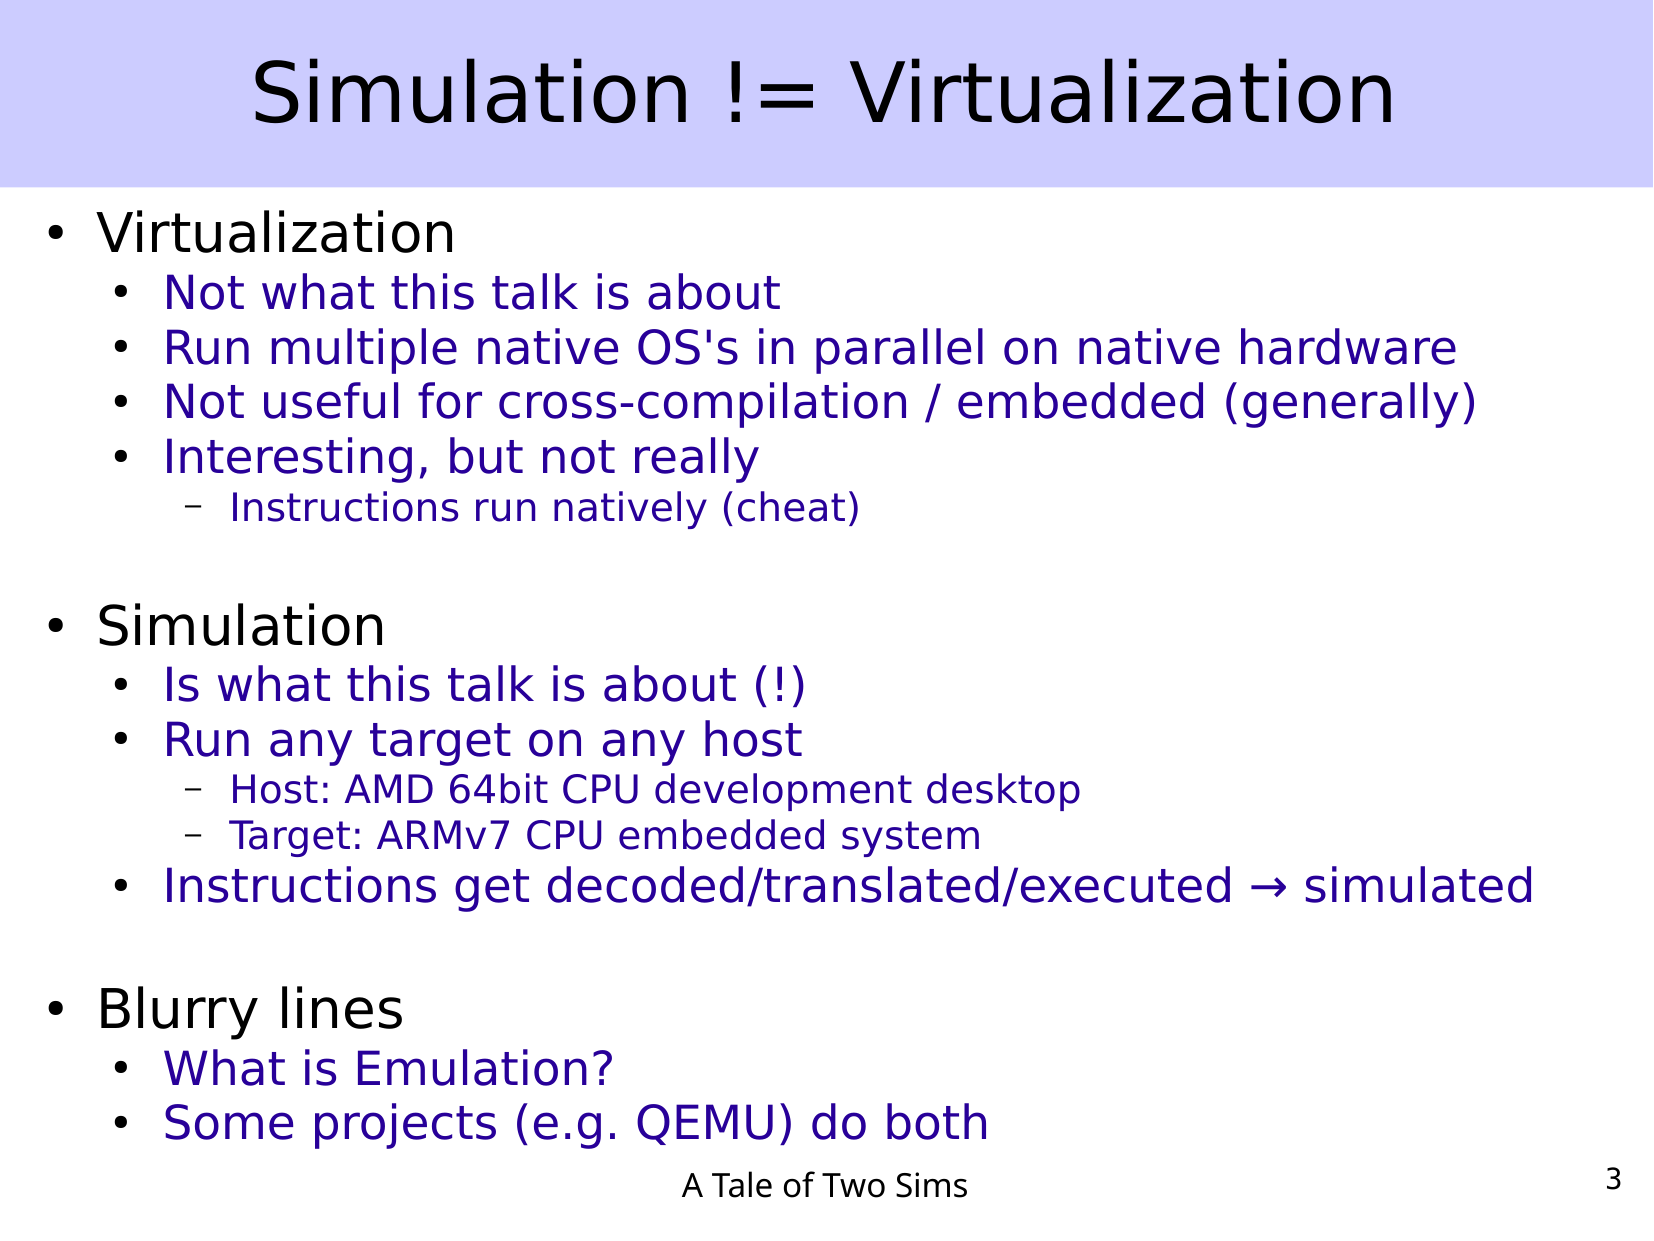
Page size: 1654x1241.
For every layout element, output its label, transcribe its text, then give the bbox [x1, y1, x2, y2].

title Simulation != Virtualization [0, 0, 1651, 188]
list Virtualization Not what this talk is about Run multiple native OS's in parallel on native hardware Not useful for cross-compilation / embedded (generally) Interesting, but not really Instructions run natively (cheat) Simulation Is what this talk is about (!) Run any target on any host Host: AMD 64bit CPU development desktop Target: ARMv7 CPU embedded system Instructions get decoded/translated/executed → simulated Blurry lines What is Emulation? Some projects (e.g. QEMU) do both [29, 201, 1620, 1151]
